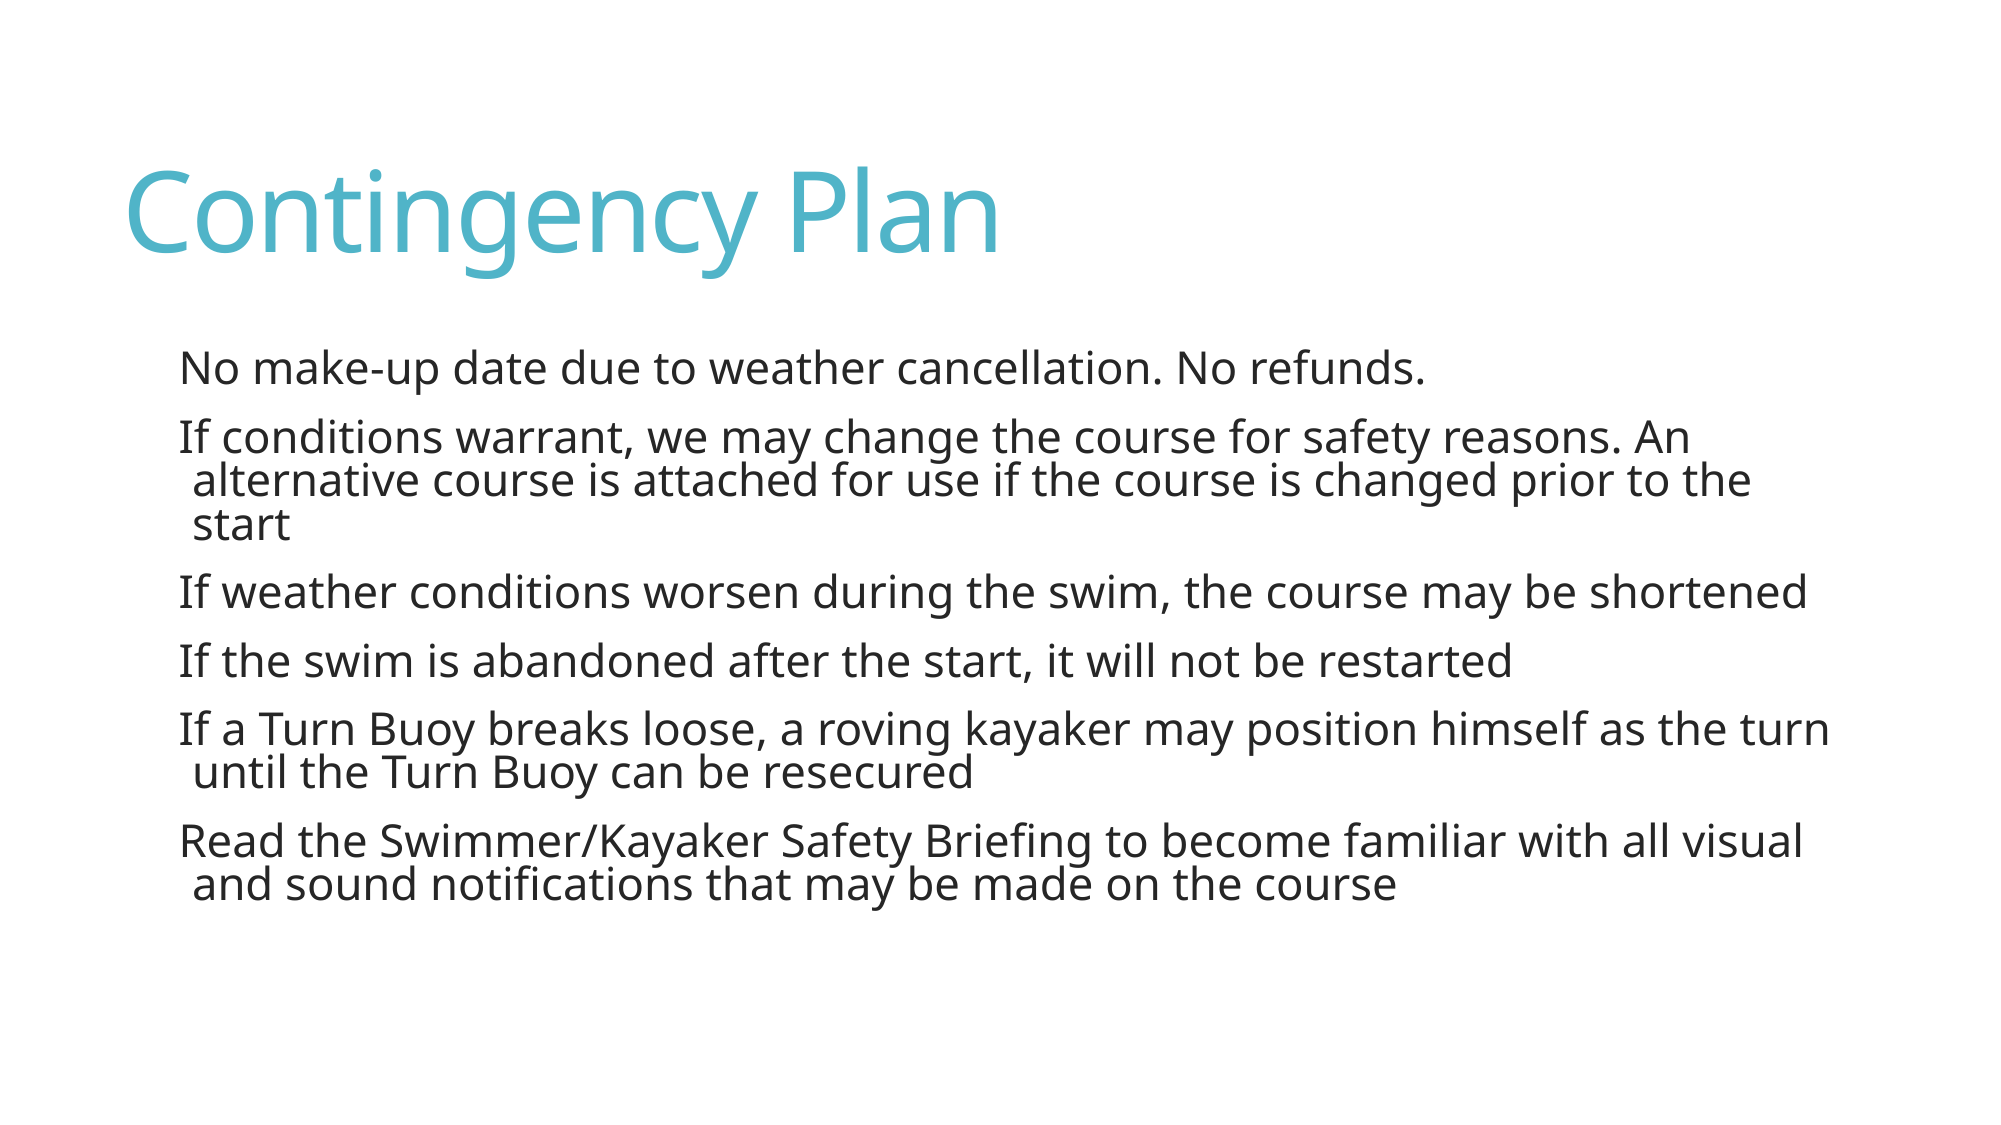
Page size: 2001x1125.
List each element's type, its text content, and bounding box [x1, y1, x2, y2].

title Contingency Plan [107, 81, 1876, 354]
list No make-up date due to weather cancellation. No refunds. If conditions warrant, we may change the course for safety reasons. An alternative course is attached for use if the course is changed prior to the start If weather conditions worsen during the swim, the course may be shortened If the swim is abandoned after the start, it will not be restarted If a Turn Buoy breaks loose, a roving kayaker may position himself as the turn until the Turn Buoy can be resecured Read the Swimmer/Kayaker Safety Briefing to become familiar with all visual and sound notifications that may be made on the course [149, 342, 1849, 951]
